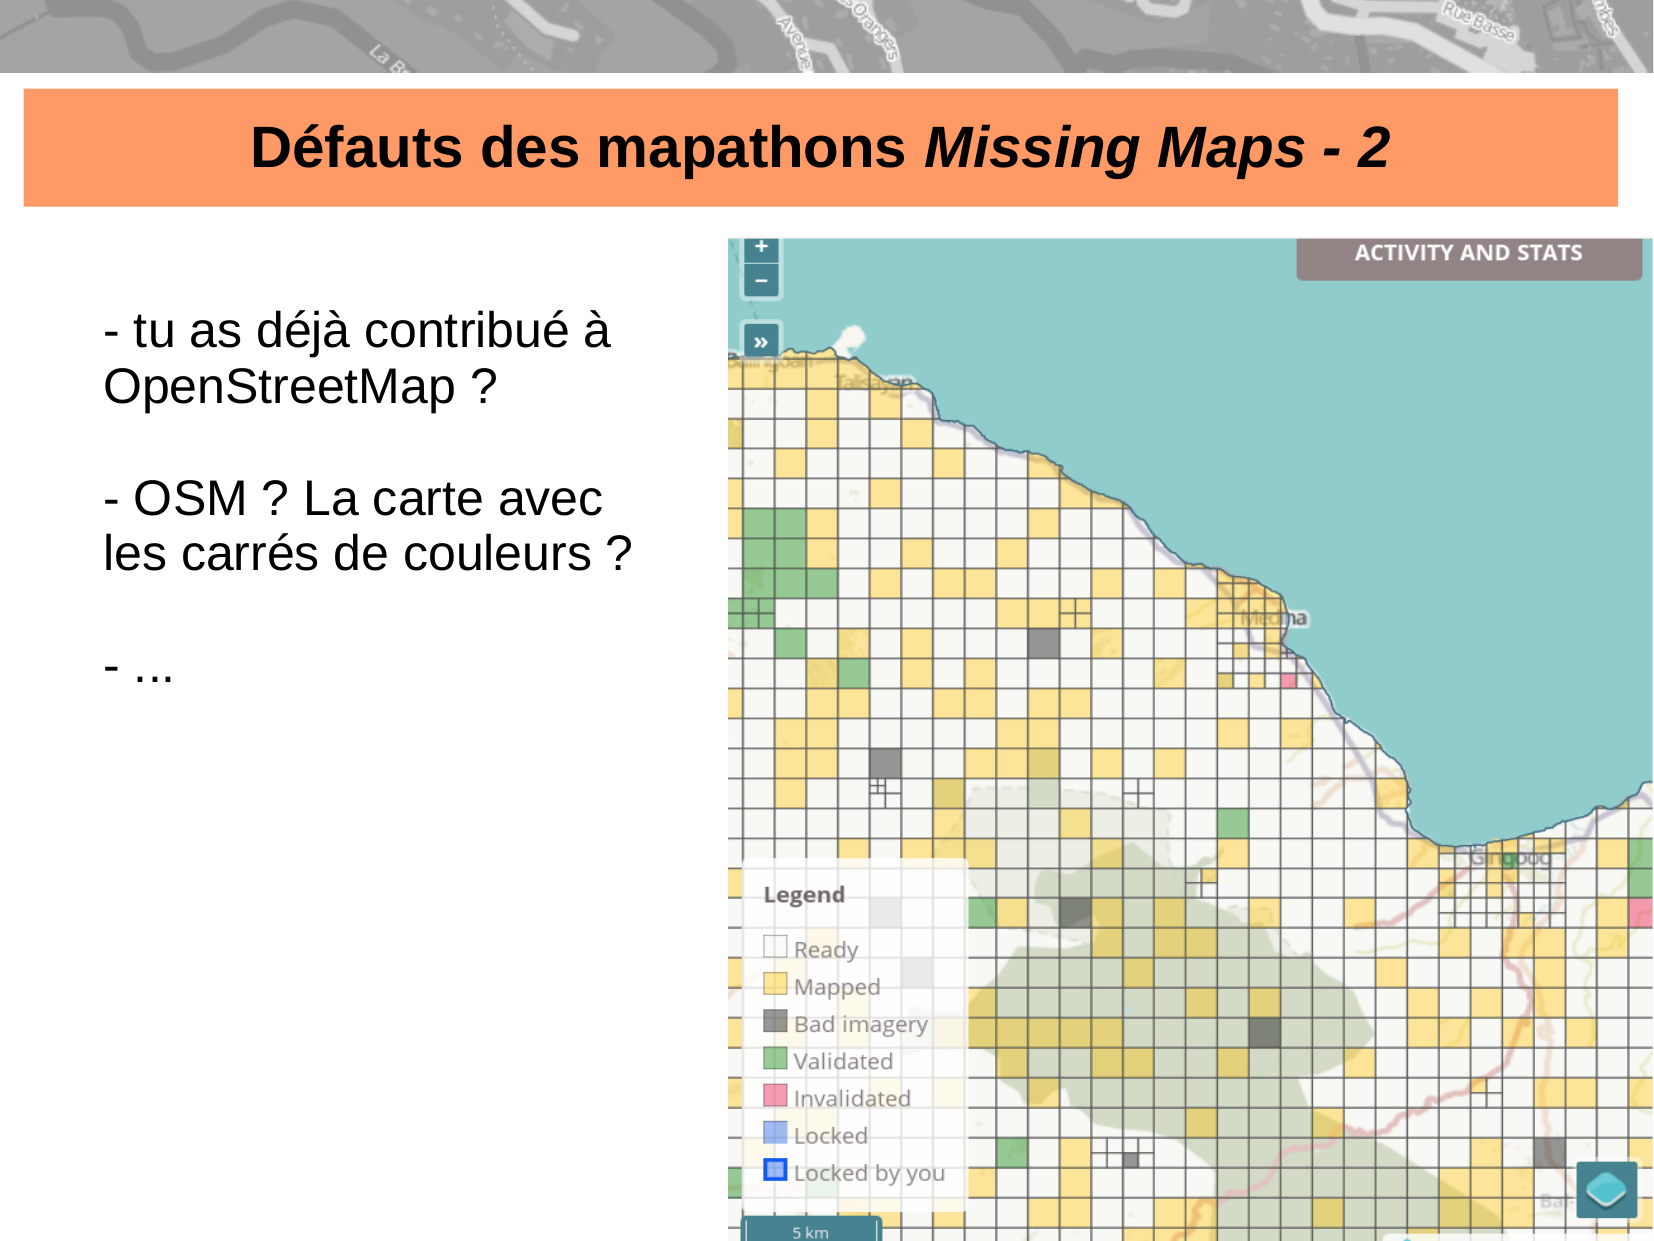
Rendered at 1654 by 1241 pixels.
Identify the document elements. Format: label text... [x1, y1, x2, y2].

table_header [826, 12, 1240, 77]
table_header [0, 12, 413, 77]
text_box Défauts des mapathons Missing Maps - 2 [23, 88, 1619, 207]
table_header [413, 12, 826, 77]
table_header [1240, 12, 1653, 77]
text_box - tu as déjà contribué à OpenStreetMap ? - OSM ? La carte avec les carrés de couleurs ? - ... [88, 295, 649, 701]
picture [728, 234, 1654, 1241]
picture [0, 0, 1654, 73]
